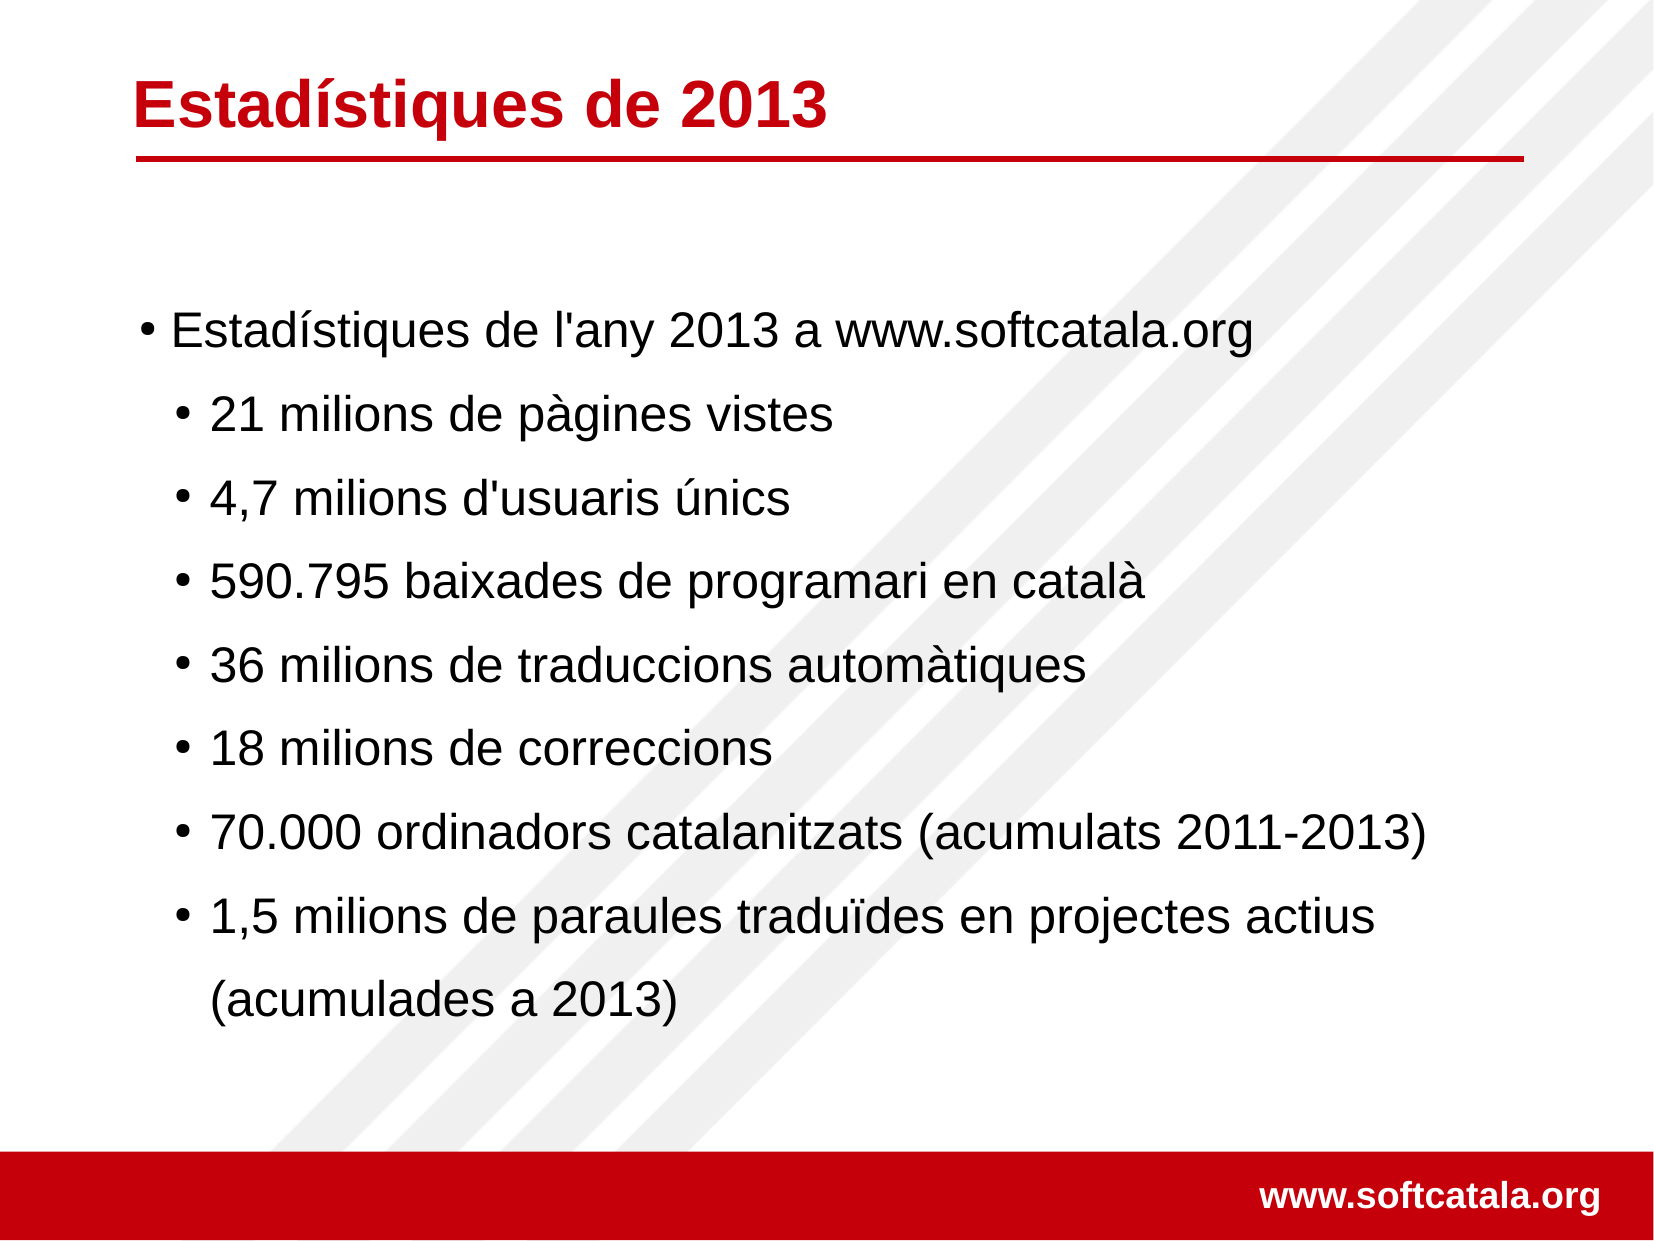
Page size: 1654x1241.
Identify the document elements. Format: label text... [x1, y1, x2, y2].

picture [0, 0, 1654, 1151]
text_box Estadístiques de l'any 2013 a www.softcatala.org 21 milions de pàgines vistes 4,7 milions d'usuaris únics 590.795 baixades de programari en català 36 milions de traduccions automàtiques 18 milions de correccions 70.000 ordinadors catalanitzats (acumulats 2011-2013) 1,5 milions de paraules traduïdes en projectes actius (acumulades a 2013) [124, 267, 1506, 1007]
text_box www.softcatala.org [0, 1151, 1654, 1241]
text_box Estadístiques de 2013 [118, 59, 1501, 149]
